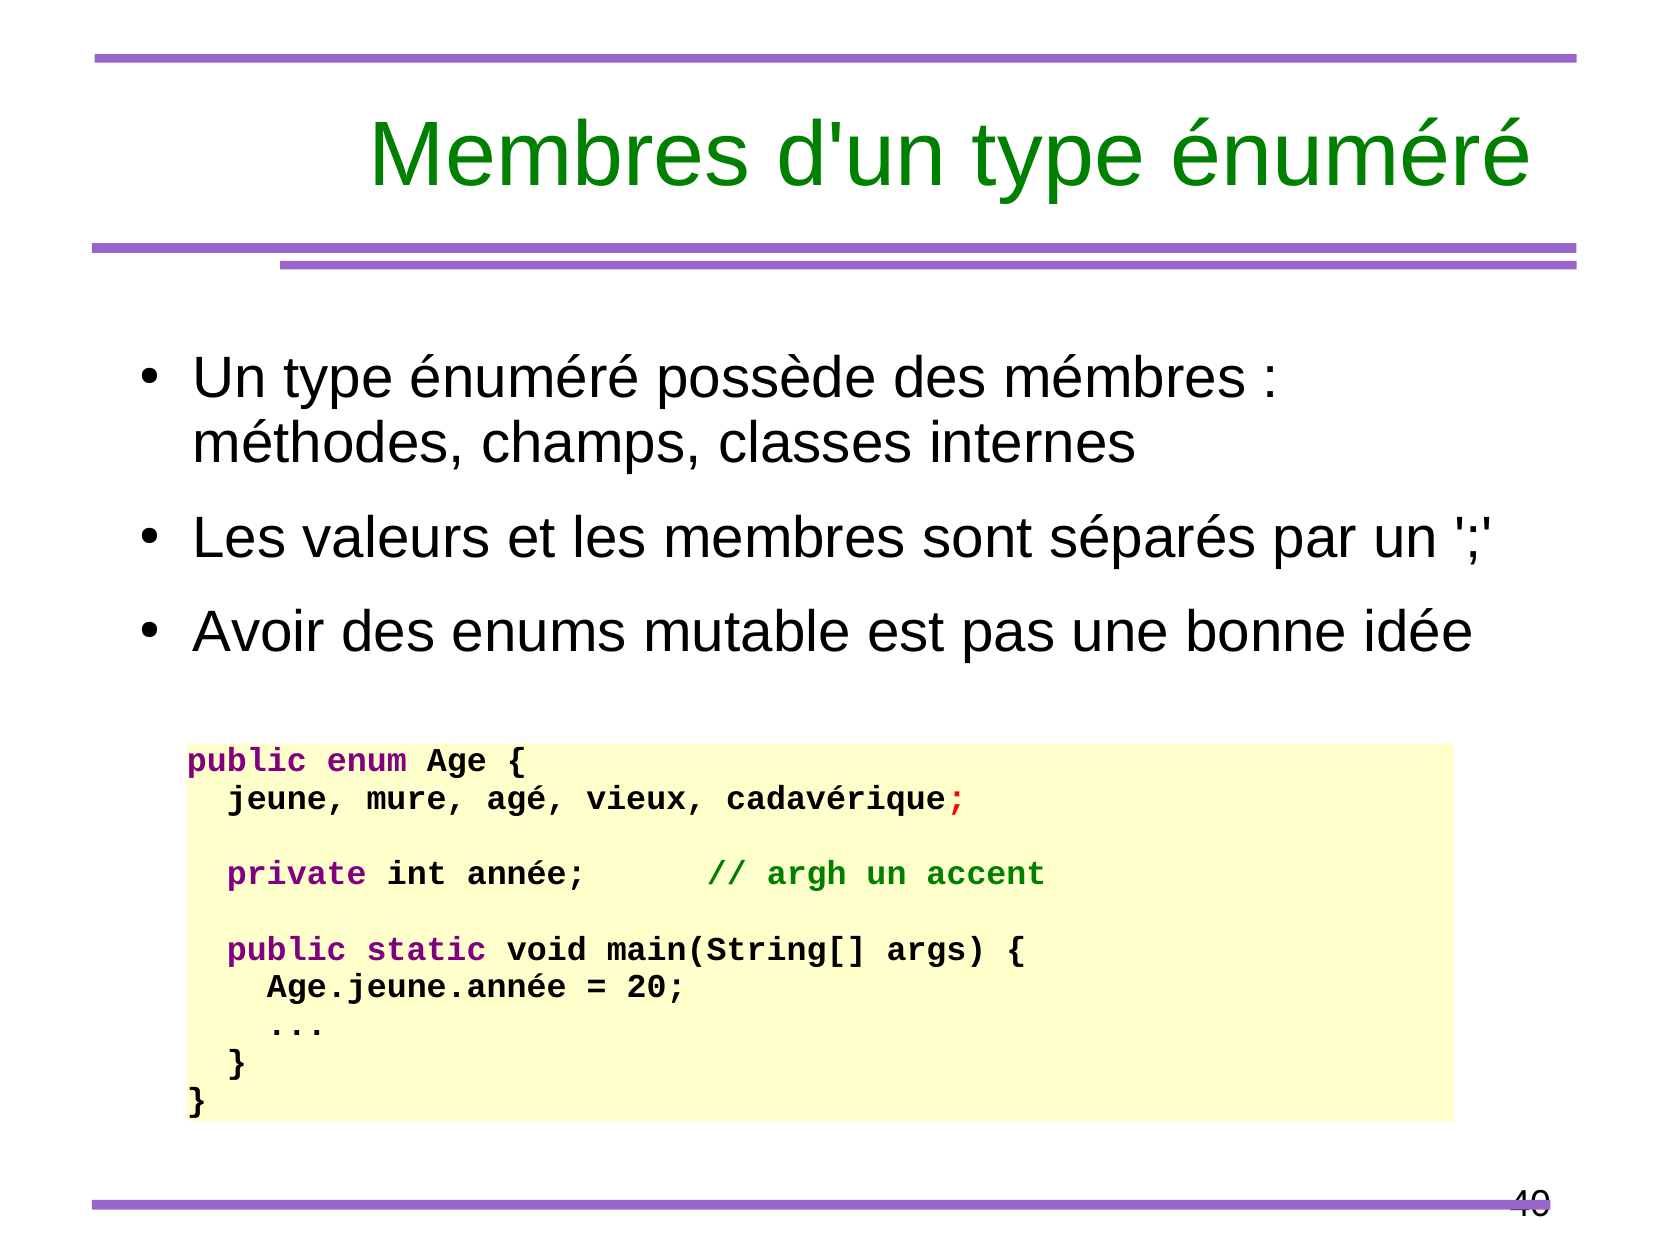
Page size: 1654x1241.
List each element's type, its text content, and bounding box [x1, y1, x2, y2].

title Membres d'un type énuméré [121, 49, 1534, 257]
list Un type énuméré possède des mémbres : méthodes, champs, classes internes Les valeurs et les membres sont séparés par un ';' Avoir des enums mutable est pas une bonne idée [121, 344, 1534, 677]
text_box public enum Age { jeune, mure, agé, vieux, cadavérique; private int année; // argh un accent public static void main(String[] args) { Age.jeune.année = 20; ... } } [186, 743, 1454, 1122]
